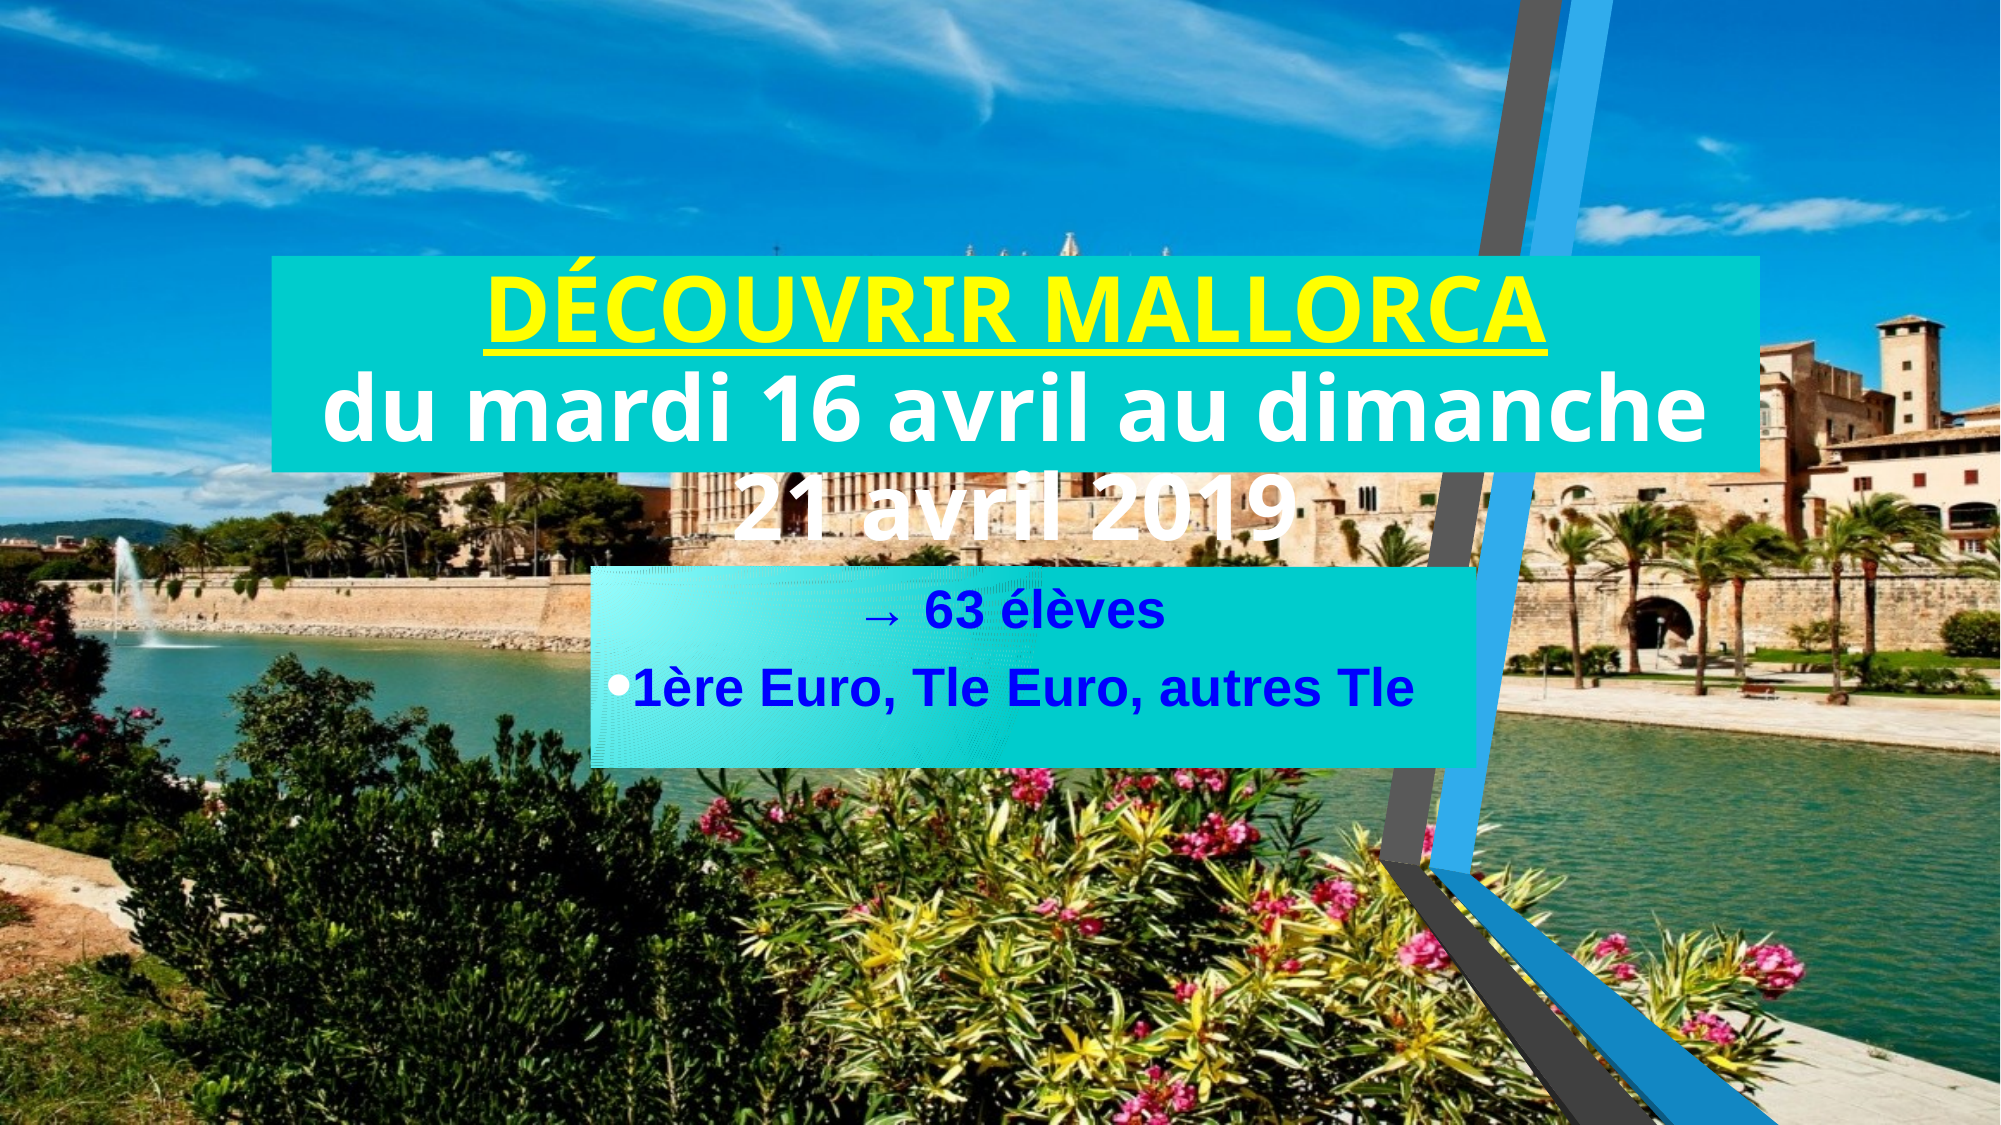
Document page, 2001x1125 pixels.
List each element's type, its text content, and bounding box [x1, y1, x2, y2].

title DÉCOUVRIR MALLORCA du mardi 16 avril au dimanche 21 avril 2019 [271, 255, 1760, 473]
text_box [0, 0, 2000, 1125]
list → 63 élèves 1ère Euro, Tle Euro, autres Tle [590, 566, 1477, 768]
